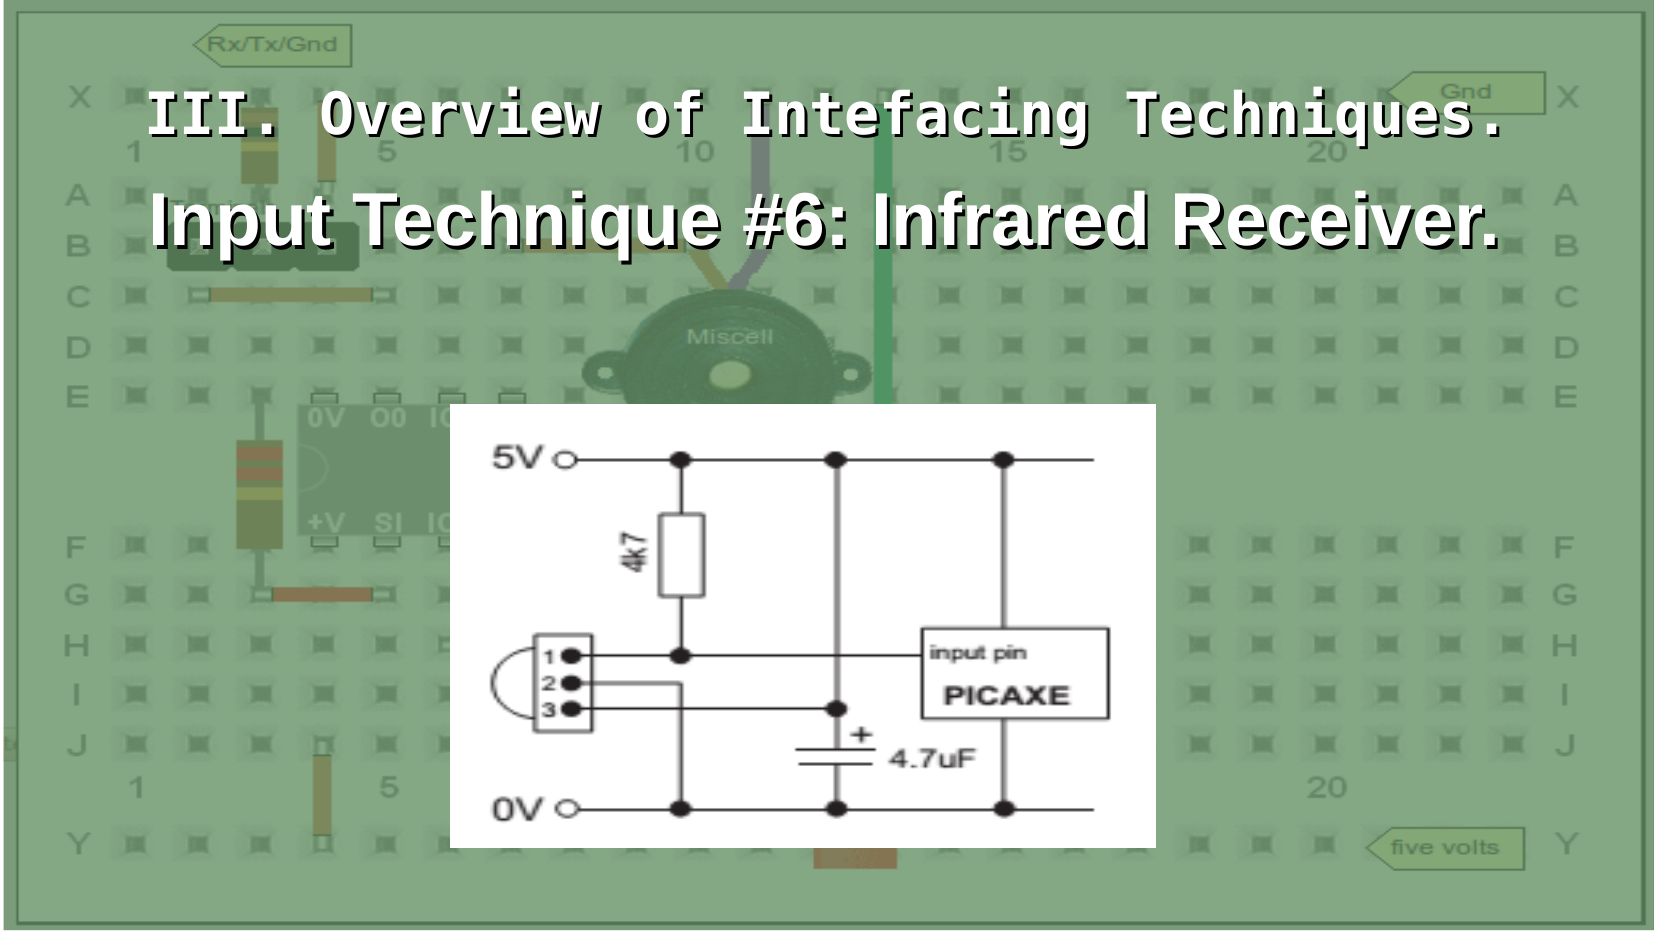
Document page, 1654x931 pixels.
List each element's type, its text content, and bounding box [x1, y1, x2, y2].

picture [3, 0, 1654, 931]
text_box [71, 287, 1561, 827]
subtitle Input Technique #6: Infrared Receiver. [71, 177, 1561, 287]
title III. Overview of Intefacing Techniques. [82, 28, 1571, 202]
subtitle Input Technique #6: Infrared Receiver. [71, 827, 1561, 886]
